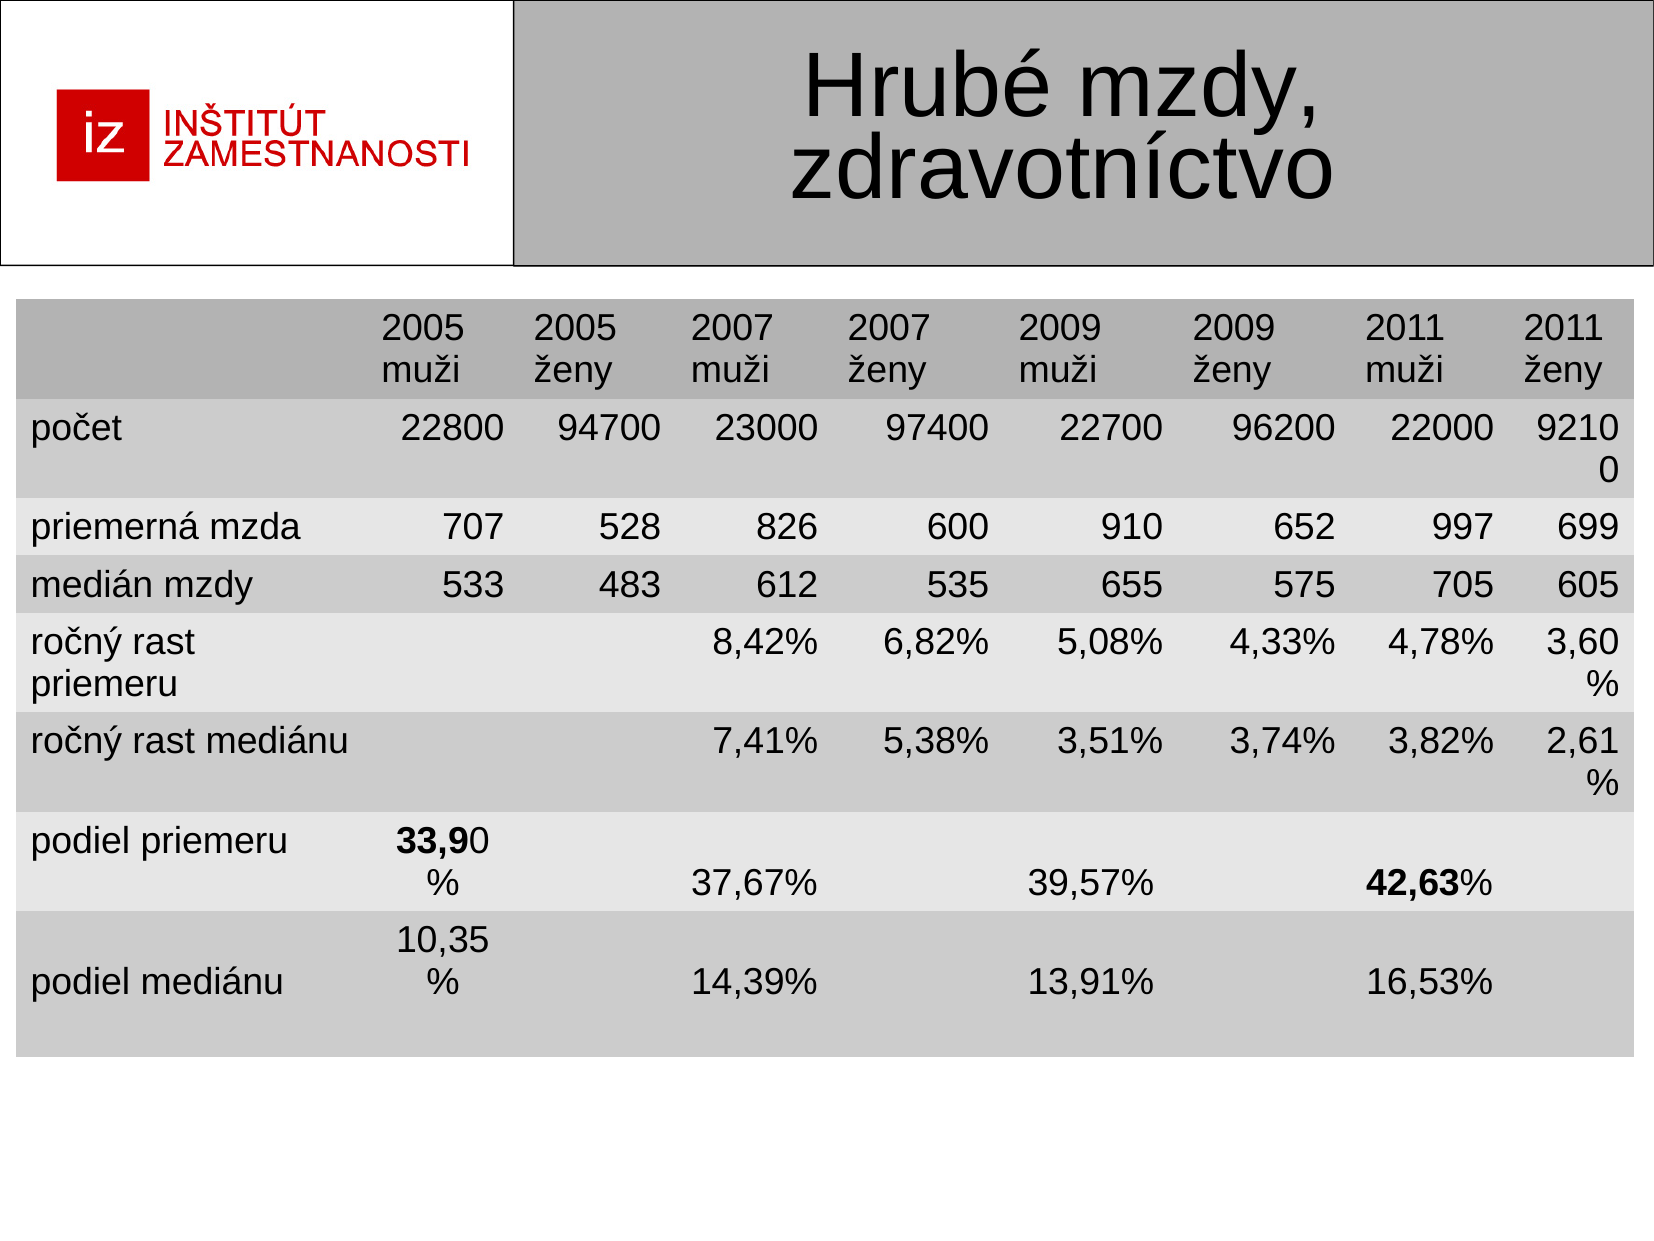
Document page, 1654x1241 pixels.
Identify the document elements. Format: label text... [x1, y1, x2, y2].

table_cell 533 [367, 555, 519, 613]
table_cell 39,57% [1004, 812, 1178, 911]
table_header 2011 ženy [1509, 299, 1634, 399]
title Hrubé mzdy, zdravotníctvo [561, 29, 1565, 237]
table_cell 910 [1004, 498, 1178, 555]
table_cell 22800 [367, 399, 519, 498]
table_cell [519, 613, 676, 712]
table_cell 600 [833, 498, 1004, 555]
table_cell ročný rast priemeru [16, 613, 367, 712]
table_header [16, 299, 367, 399]
table_cell 4,78% [1350, 613, 1509, 712]
table_cell 826 [676, 498, 833, 555]
table_header 2007 muži [676, 299, 833, 399]
table_cell 2,61% [1509, 712, 1634, 812]
table_cell 3,60% [1509, 613, 1634, 712]
table_header 2005 muži [367, 299, 519, 399]
table_cell [1178, 911, 1350, 1057]
table_cell podiel priemeru [16, 812, 367, 911]
table_cell ročný rast mediánu [16, 712, 367, 812]
table_cell 13,91% [1004, 911, 1178, 1057]
table_cell 535 [833, 555, 1004, 613]
picture [5, 8, 512, 257]
table_cell 483 [519, 555, 676, 613]
table_cell 23000 [676, 399, 833, 498]
table_cell 707 [367, 498, 519, 555]
table_cell 16,53% [1350, 911, 1509, 1057]
table_cell 699 [1509, 498, 1634, 555]
table_cell 997 [1350, 498, 1509, 555]
table_cell 705 [1350, 555, 1509, 613]
table_cell [833, 911, 1004, 1057]
table_cell 14,39% [676, 911, 833, 1057]
table_cell [833, 812, 1004, 911]
table_cell 94700 [519, 399, 676, 498]
table_cell 5,38% [833, 712, 1004, 812]
table_cell [367, 712, 519, 812]
table_cell medián mzdy [16, 555, 367, 613]
table_cell 575 [1178, 555, 1350, 613]
table_cell počet [16, 399, 367, 498]
table_cell [519, 911, 676, 1057]
table_cell 3,82% [1350, 712, 1509, 812]
table_cell [367, 613, 519, 712]
table_cell 7,41% [676, 712, 833, 812]
table_cell [1178, 812, 1350, 911]
table_cell 605 [1509, 555, 1634, 613]
table_cell 22700 [1004, 399, 1178, 498]
table_cell 92100 [1509, 399, 1634, 498]
table_cell 42,63% [1350, 812, 1509, 911]
table_header 2011 muži [1350, 299, 1509, 399]
table_cell 5,08% [1004, 613, 1178, 712]
table_header 2005 ženy [519, 299, 676, 399]
table_cell 3,51% [1004, 712, 1178, 812]
table_header 2009 ženy [1178, 299, 1350, 399]
table_cell 6,82% [833, 613, 1004, 712]
table_cell 37,67% [676, 812, 833, 911]
table_header 2009 muži [1004, 299, 1178, 399]
table_cell [519, 712, 676, 812]
table_cell 4,33% [1178, 613, 1350, 712]
table_cell 3,74% [1178, 712, 1350, 812]
table_cell 96200 [1178, 399, 1350, 498]
table_cell 652 [1178, 498, 1350, 555]
table_header 2007 ženy [833, 299, 1004, 399]
table_cell 528 [519, 498, 676, 555]
table_cell 655 [1004, 555, 1178, 613]
table_cell 8,42% [676, 613, 833, 712]
table_cell [1509, 911, 1634, 1057]
table_cell 33,90% [367, 812, 519, 911]
table_cell podiel mediánu [16, 911, 367, 1057]
table_cell [519, 812, 676, 911]
table_cell 612 [676, 555, 833, 613]
table_cell 22000 [1350, 399, 1509, 498]
table_cell 97400 [833, 399, 1004, 498]
table_cell priemerná mzda [16, 498, 367, 555]
table_cell [1509, 812, 1634, 911]
table_cell 10,35% [367, 911, 519, 1057]
